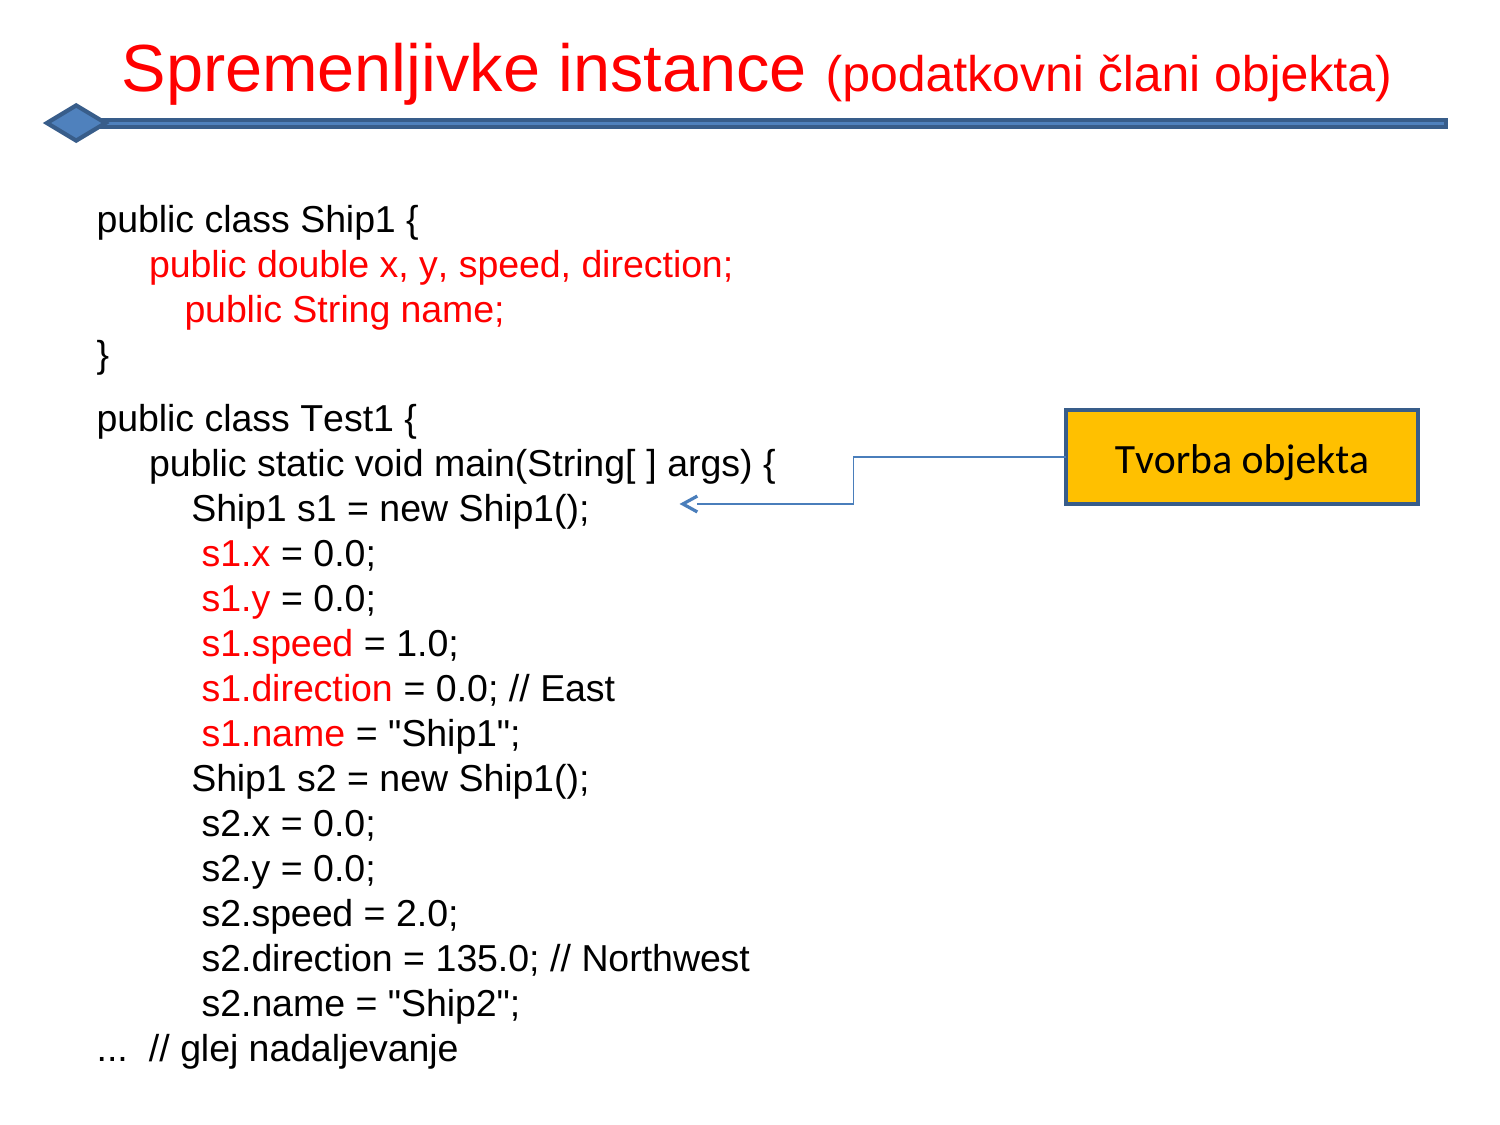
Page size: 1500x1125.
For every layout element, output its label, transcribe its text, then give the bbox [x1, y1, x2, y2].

text_box public class Ship1 { public double x, y, speed, direction; public String name; } [81, 187, 1383, 383]
title Spremenljivke instance (podatkovni člani objekta) [82, 0, 1433, 129]
text_box public class Test1 { public static void main(String[ ] args) { Ship1 s1 = new Ship1(); s1.x = 0.0; s1.y = 0.0; s1.speed = 1.0; s1.direction = 0.0; // East s1.name = "Ship1"; Ship1 s2 = new Ship1(); s2.x = 0.0; s2.y = 0.0; s2.speed = 2.0; s2.direction = 135.0; // Northwest s2.name = "Ship2"; ... // glej nadaljevanje [81, 386, 1290, 1078]
text_box Tvorba objekta [1066, 410, 1418, 504]
